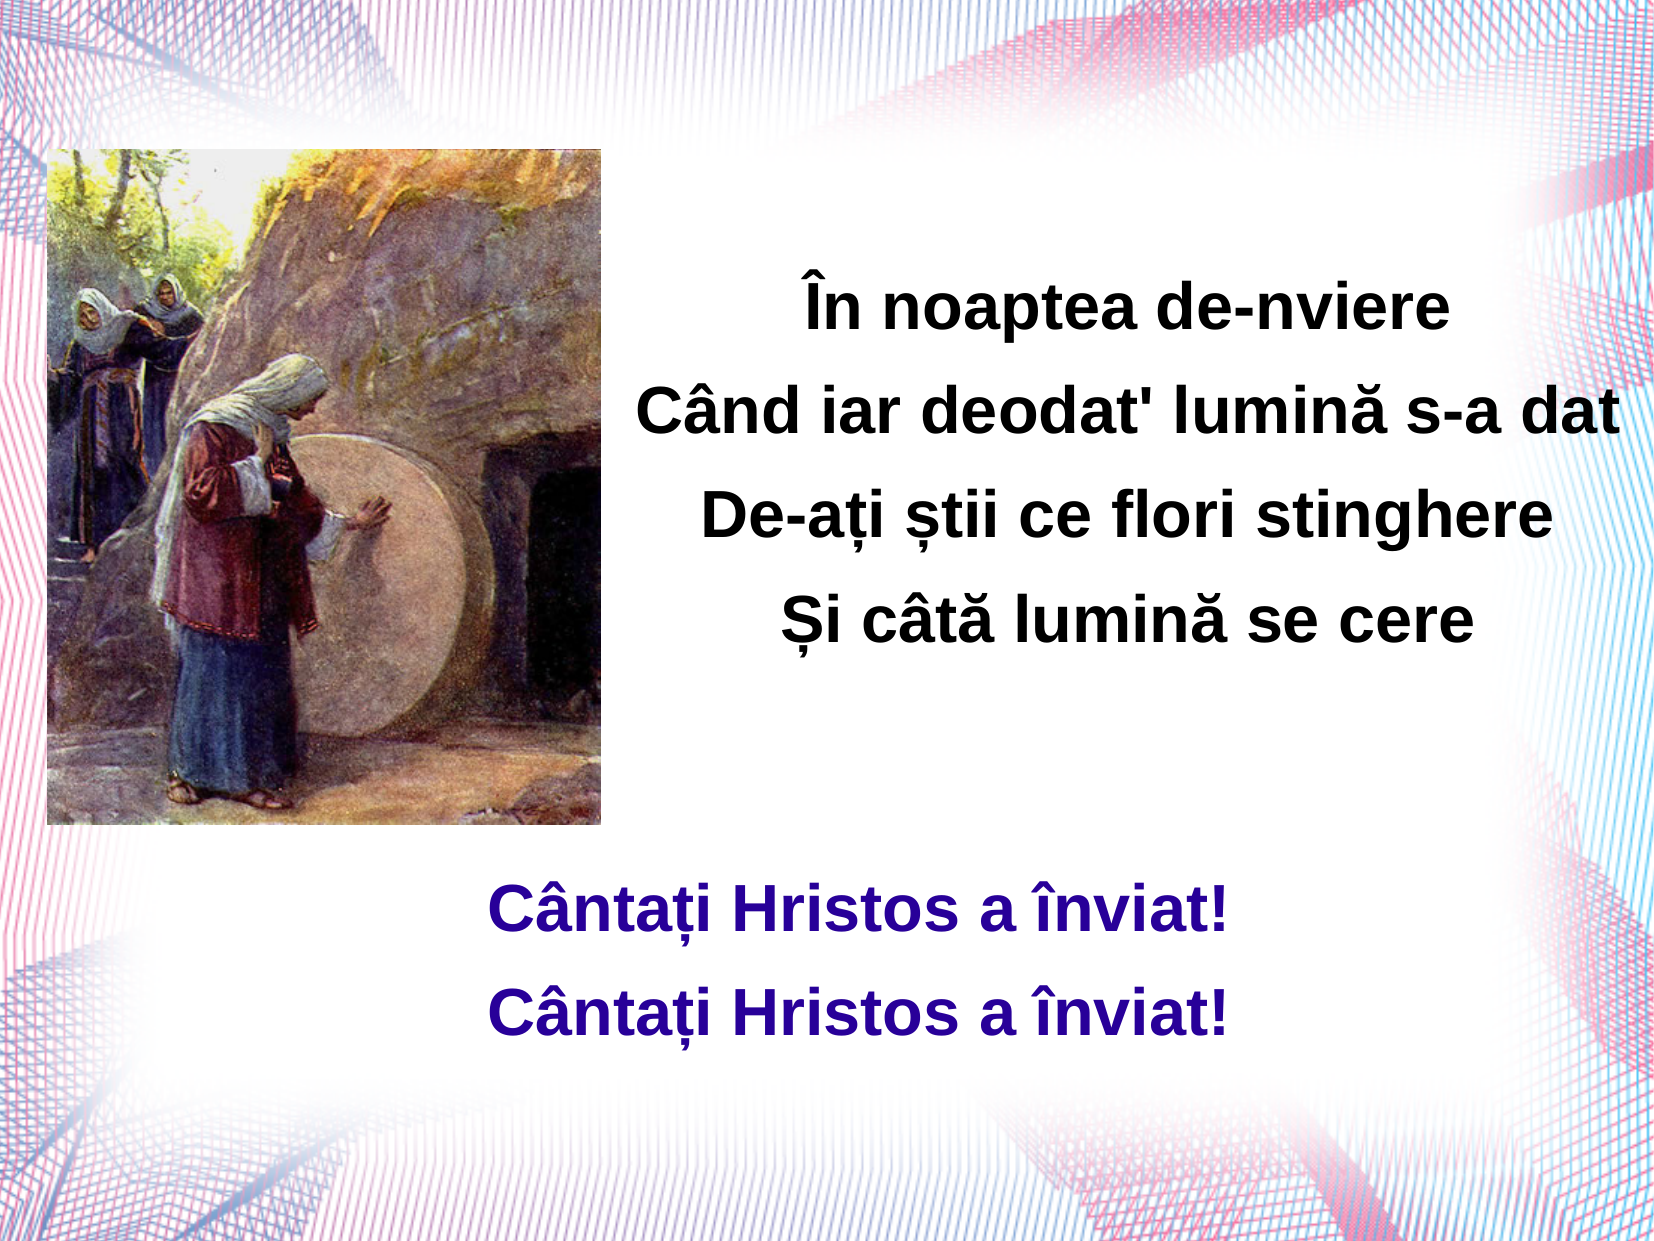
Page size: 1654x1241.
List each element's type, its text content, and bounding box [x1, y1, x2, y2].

picture [0, 0, 1654, 1241]
list În noaptea de-nviere Când iar deodat' lumină s-a dat De-ați știi ce flori stinghere Și câtă lumină se cere [419, 268, 1654, 1051]
list Cântați Hristos a înviat! Cântați Hristos a înviat! [150, 870, 1569, 1051]
